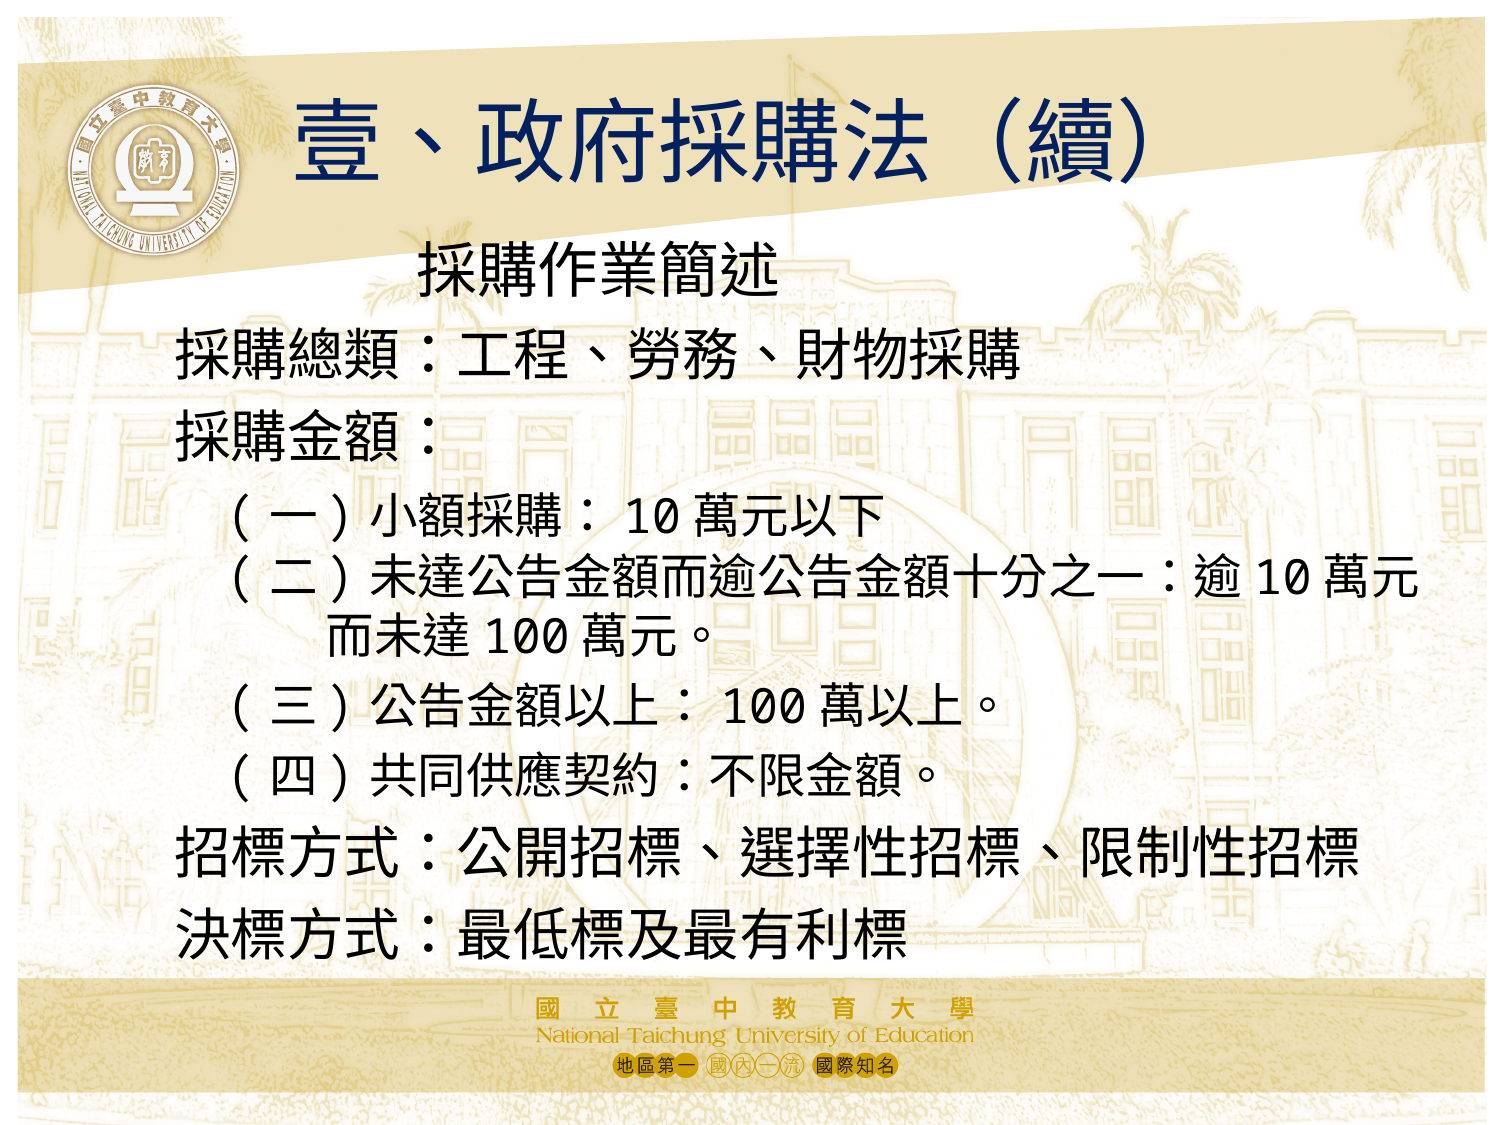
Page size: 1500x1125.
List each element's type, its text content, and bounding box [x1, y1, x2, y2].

list 採購作業簡述 採購總類：工程、勞務、財物採購 採購金額： (一)小額採購：10萬元以下 (二)未達公告金額而逾公告金額十分之一：逾10萬元 而未達100萬元。 (三)公告金額以上：100萬以上。 (四)共同供應契約：不限金額。 招標方式：公開招標、選擇性招標、限制性招標 決標方式：最低標及最有利標 [159, 219, 1447, 1012]
picture [0, 0, 1500, 1125]
title 壹、政府採購法（續） [75, 45, 1426, 233]
